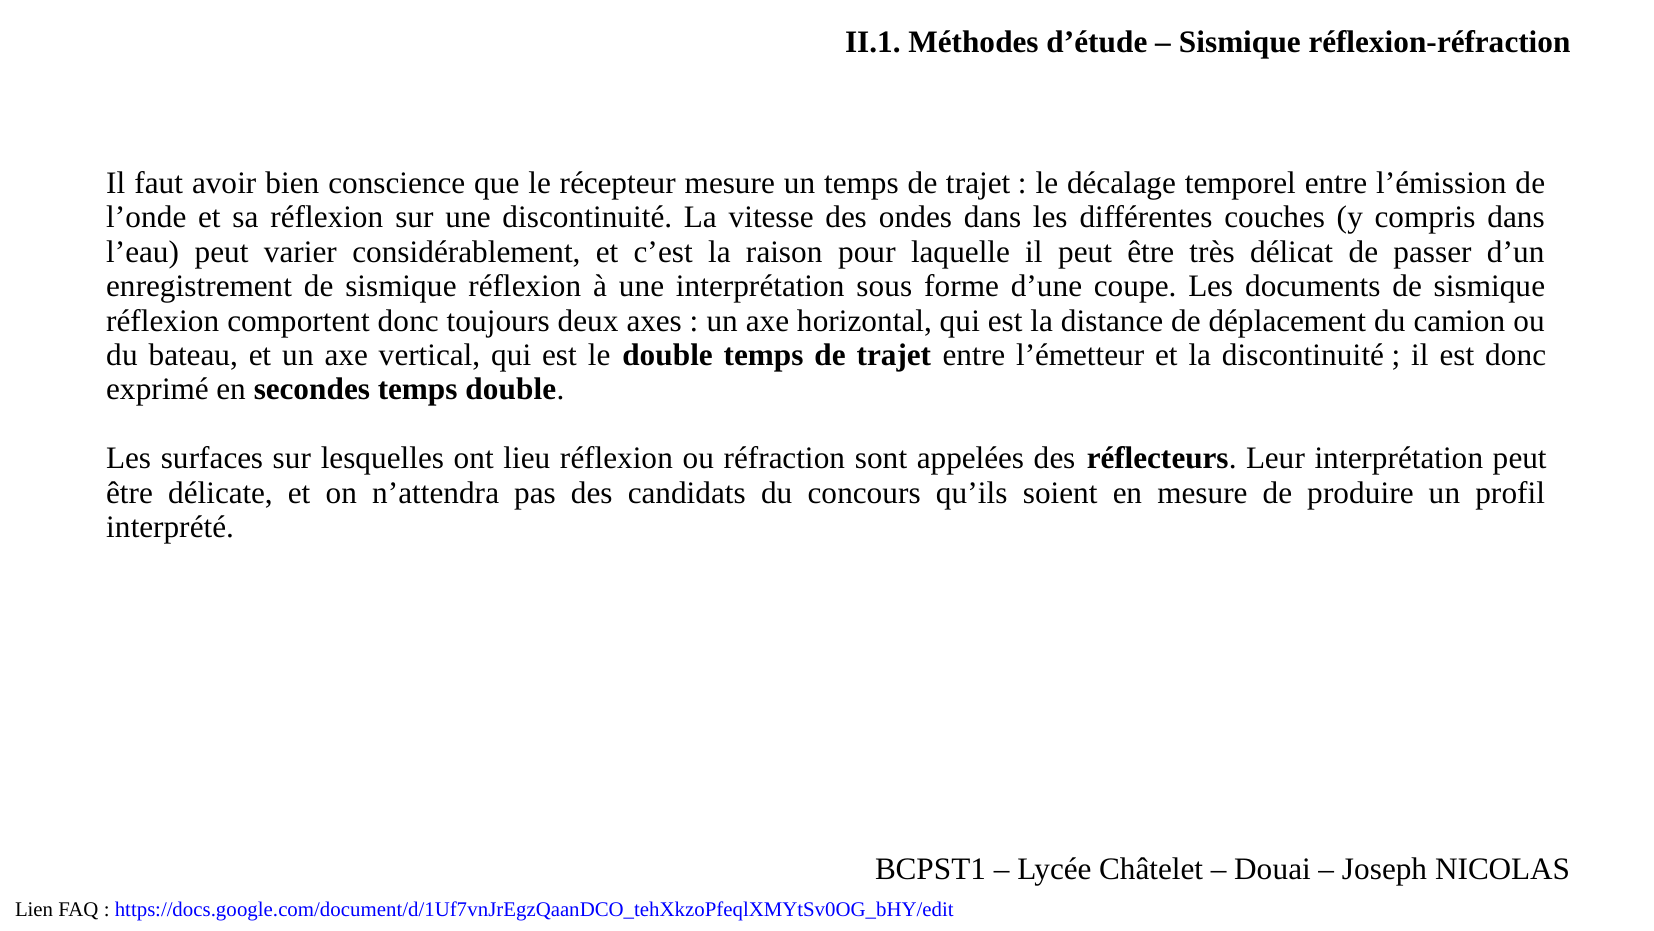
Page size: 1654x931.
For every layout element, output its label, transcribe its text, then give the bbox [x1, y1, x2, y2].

text_box II.1. Méthodes d’étude – Sismique réflexion-réfraction [401, 5, 1572, 78]
text_box Il faut avoir bien conscience que le récepteur mesure un temps de trajet : le décalage temporel entre l’émission de l’onde et sa réflexion sur une discontinuité. La vitesse des ondes dans les différentes couches (y compris dans l’eau) peut varier considérablement, et c’est la raison pour laquelle il peut être très délicat de passer d’un enregistrement de sismique réflexion à une interprétation sous forme d’une coupe. Les documents de sismique réflexion comportent donc toujours deux axes : un axe horizontal, qui est la distance de déplacement du camion ou du bateau, et un axe vertical, qui est le double temps de trajet entre l’émetteur et la discontinuité ; il est donc exprimé en secondes temps double. Les surfaces sur lesquelles ont lieu réflexion ou réfraction sont appelées des réflecteurs. Leur interprétation peut être délicate, et on n’attendra pas des candidats du concours qu’ils soient en mesure de produire un profil interprété. [106, 165, 1548, 739]
text_box Lien FAQ : https://docs.google.com/document/d/1Uf7vnJrEgzQaanDCO_tehXkzoPfeqlXMYtSv0OG_bHY/edit [0, 897, 993, 931]
text_box BCPST1 – Lycée Châtelet – Douai – Joseph NICOLAS [637, 832, 1571, 905]
